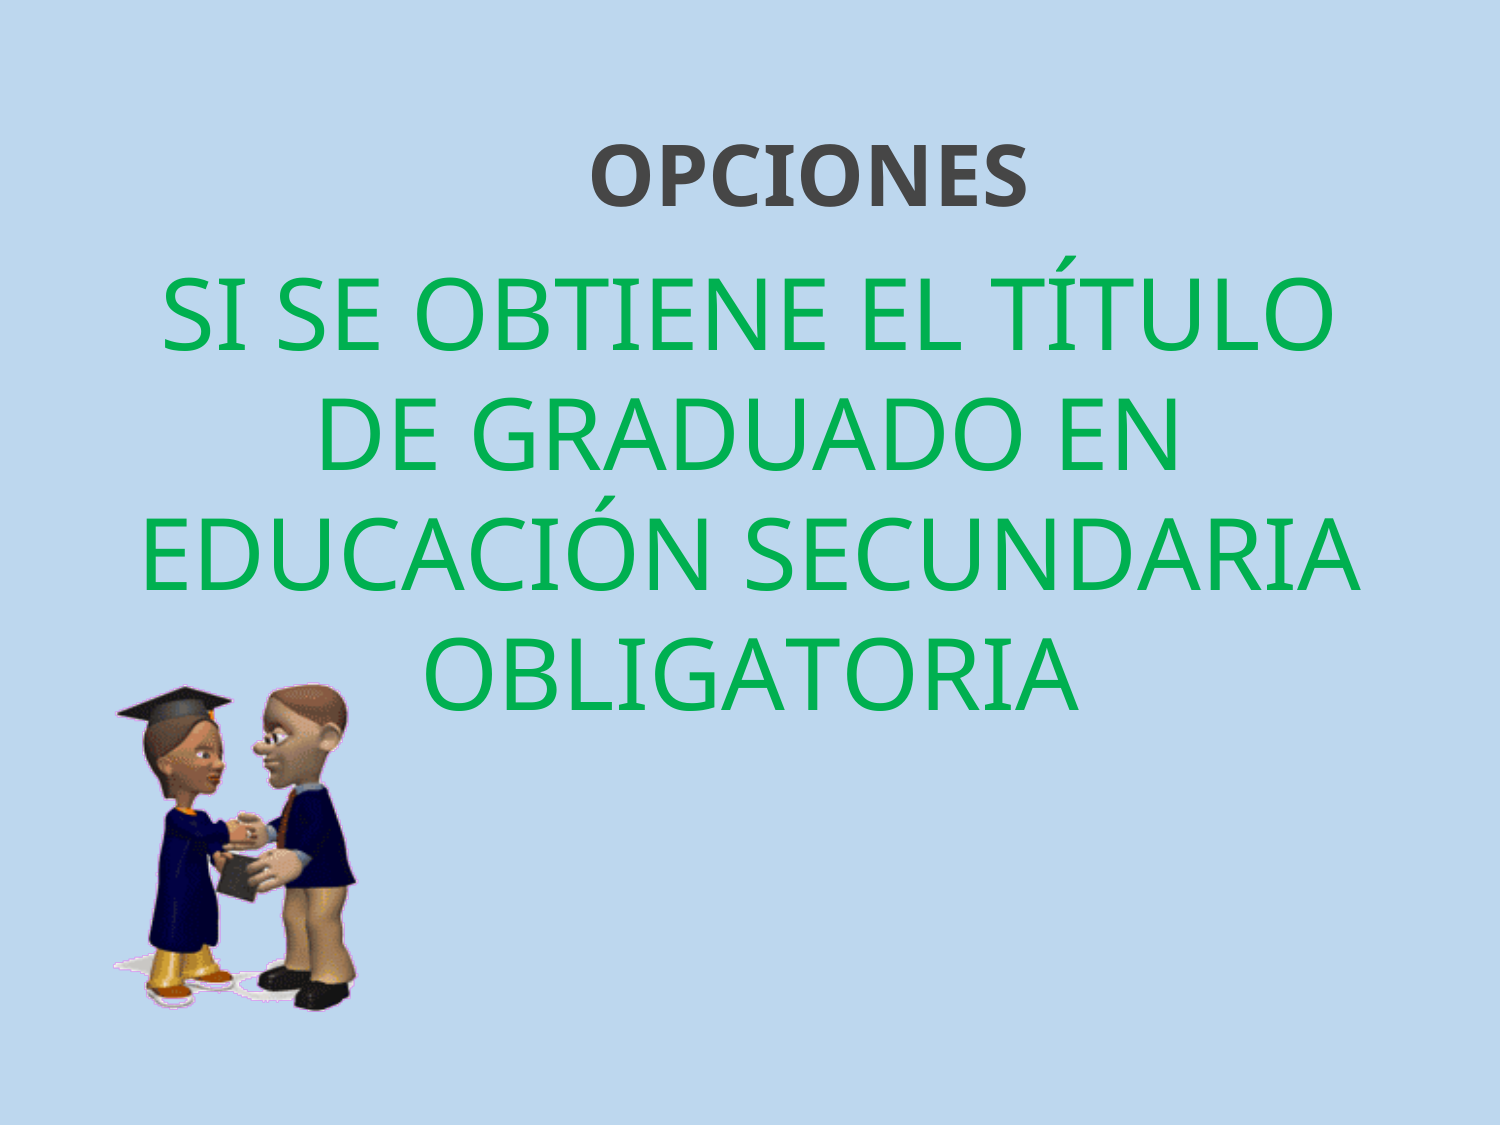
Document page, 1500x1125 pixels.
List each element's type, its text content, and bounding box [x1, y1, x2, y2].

text_box SI SE OBTIENE EL TÍTULO DE GRADUADO EN EDUCACIÓN SECUNDARIA OBLIGATORIA [436, 645, 482, 703]
text_box OPCIONES [572, 78, 1059, 242]
picture [46, 667, 434, 1028]
text_box SI SE OBTIENE EL TÍTULO DE GRADUADO EN EDUCACIÓN SECUNDARIA OBLIGATORIA [75, 242, 1426, 986]
